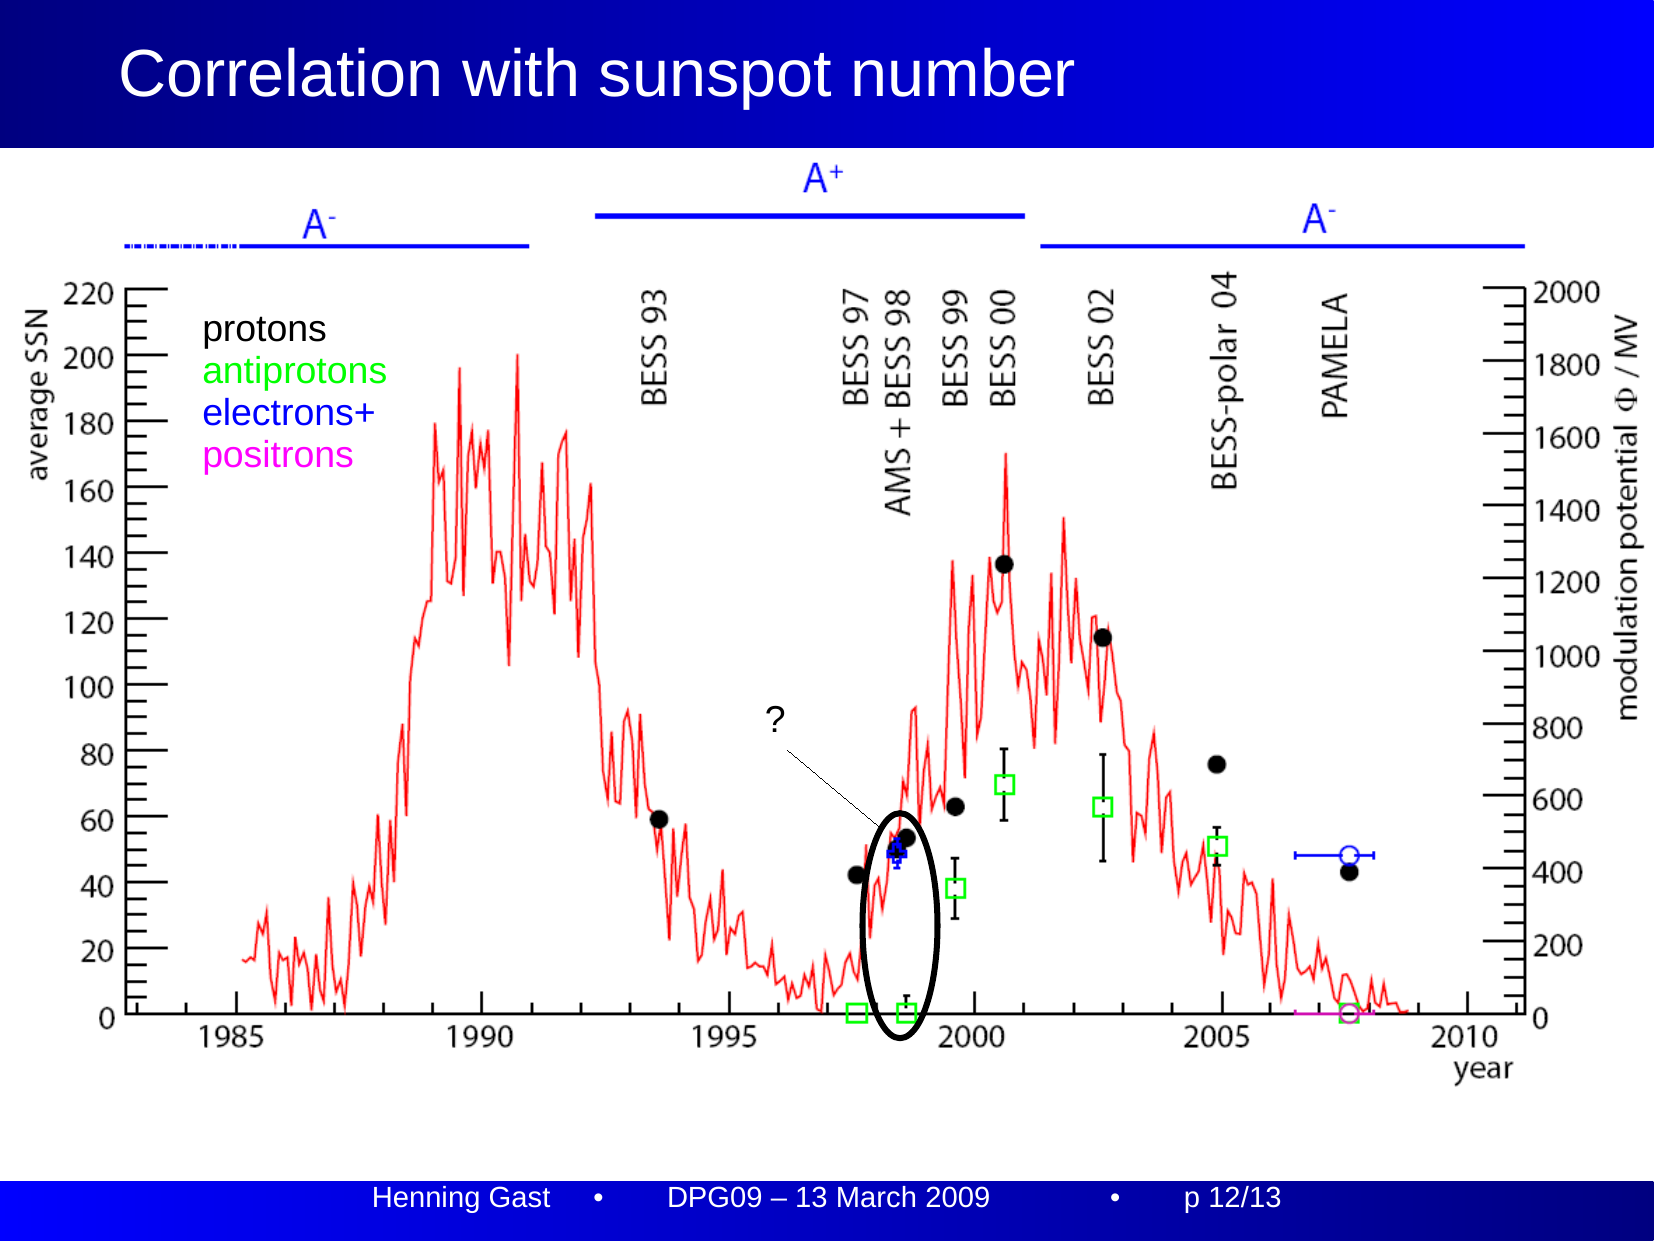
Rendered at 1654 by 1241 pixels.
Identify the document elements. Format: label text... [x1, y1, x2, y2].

picture [0, 156, 1654, 1094]
text_box protons antiprotons electrons+ positrons [187, 300, 451, 490]
title Correlation with sunspot number [0, 7, 1654, 141]
text_box ? [750, 691, 826, 751]
